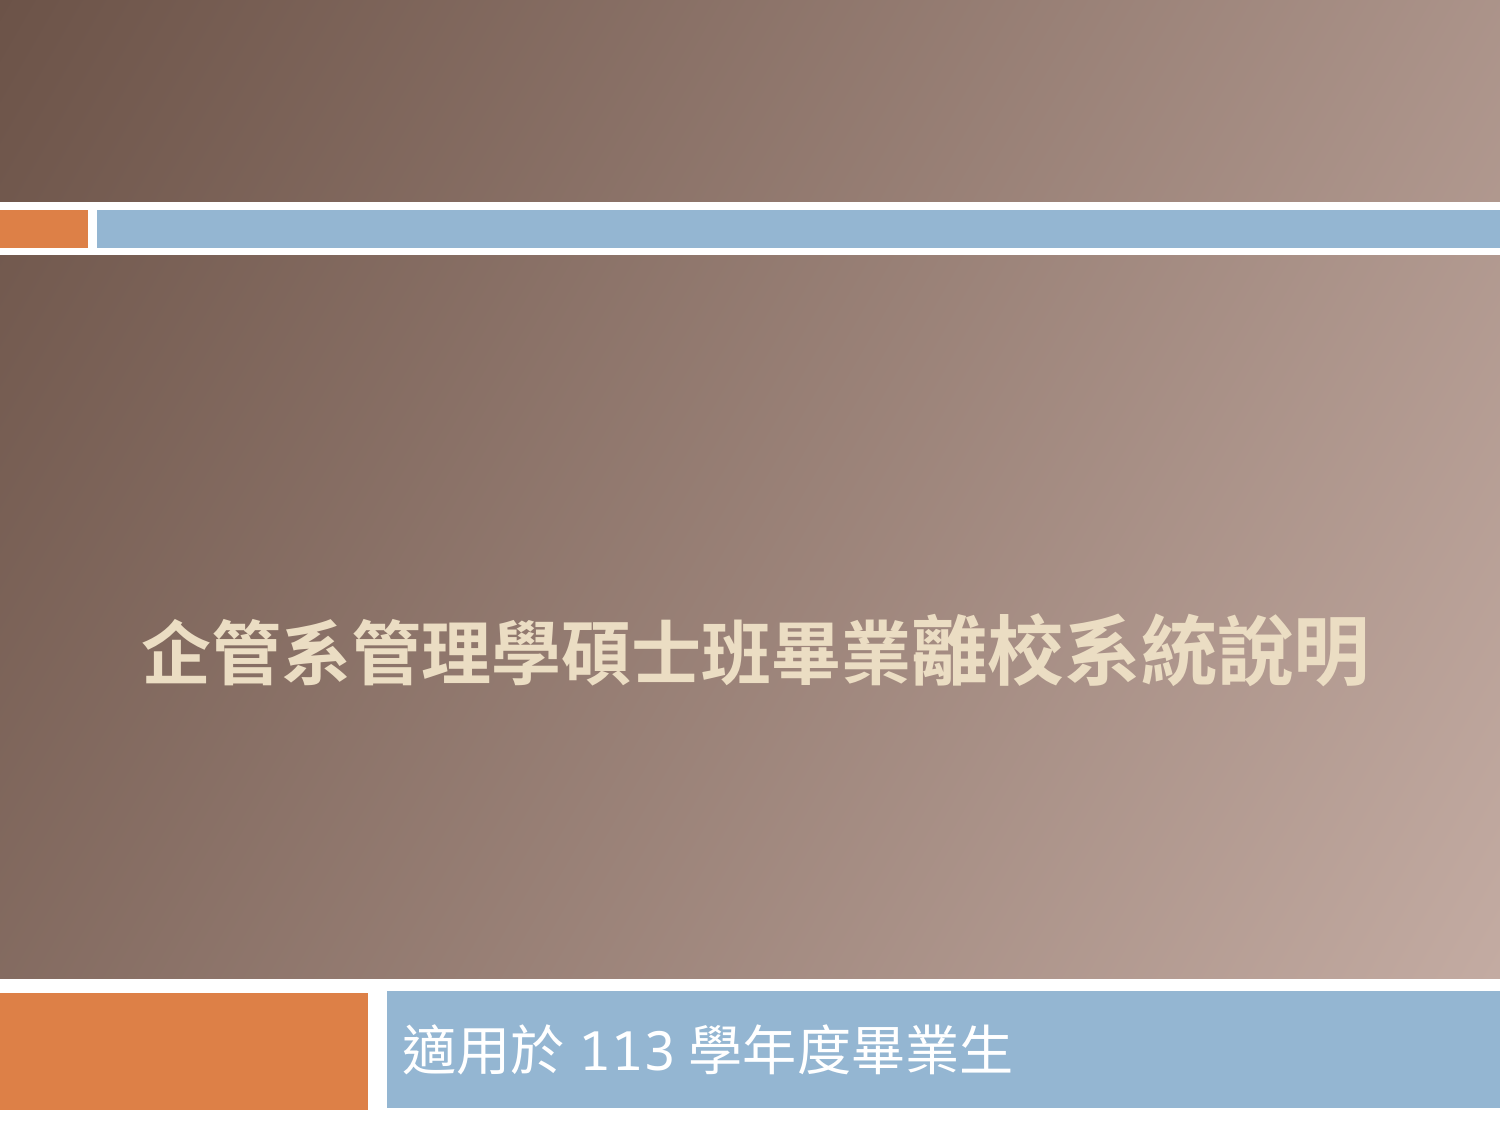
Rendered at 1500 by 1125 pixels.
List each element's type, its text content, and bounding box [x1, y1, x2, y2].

subtitle 適用於113學年度畢業生 [387, 992, 1488, 1105]
title 企管系管理學碩士班畢業離校系統說明 [100, 586, 1412, 887]
